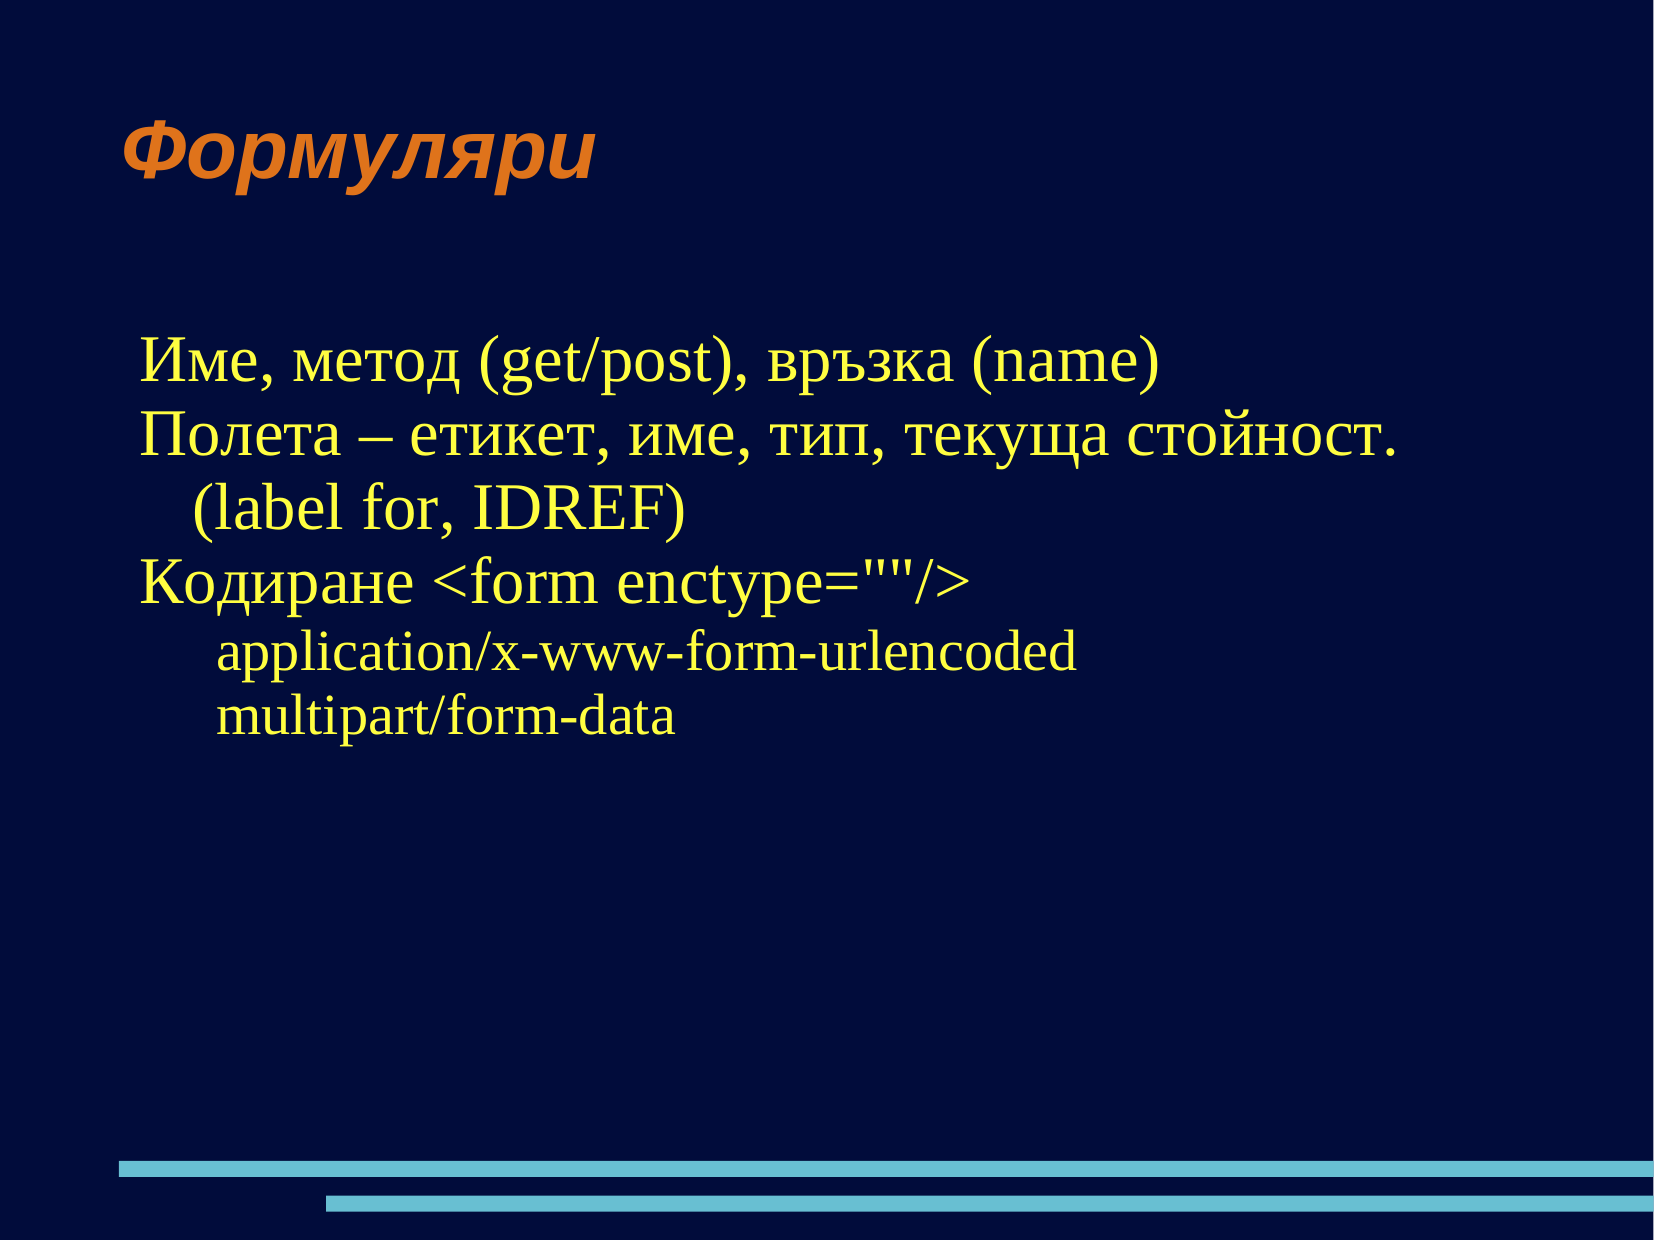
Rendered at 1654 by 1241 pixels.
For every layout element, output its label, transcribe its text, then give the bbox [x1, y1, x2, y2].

title Формуляри [121, 46, 1534, 254]
list Име, метод (get/post), връзка (name) Полета – етикет, име, тип, текуща стойност. (label for, IDREF) Кодиране <form enctype=""/> application/x-www-form-urlencoded multipart/form-data [121, 322, 1561, 1133]
